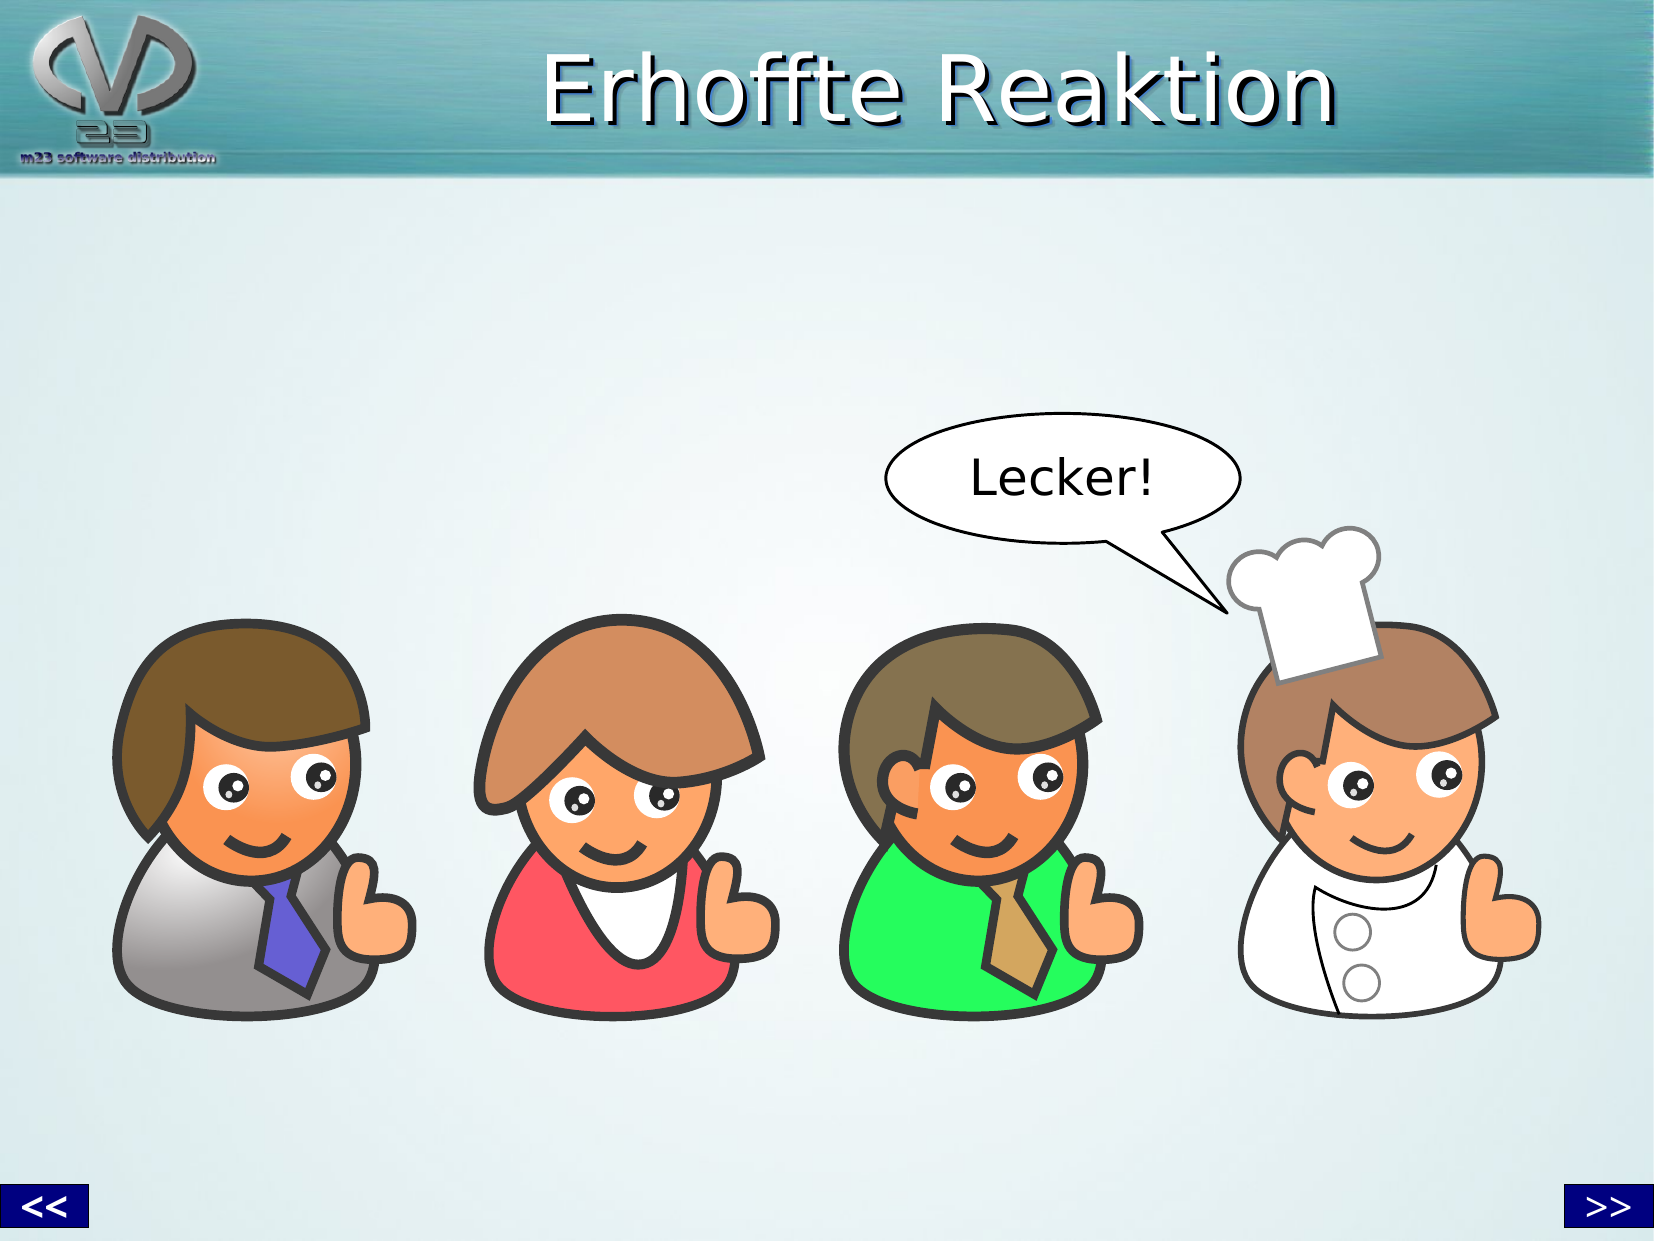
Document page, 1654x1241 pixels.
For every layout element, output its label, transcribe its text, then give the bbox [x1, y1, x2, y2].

title Erhoffte Reaktion [224, 2, 1654, 178]
picture [0, 0, 1654, 1241]
text_box Lecker! [885, 413, 1241, 614]
